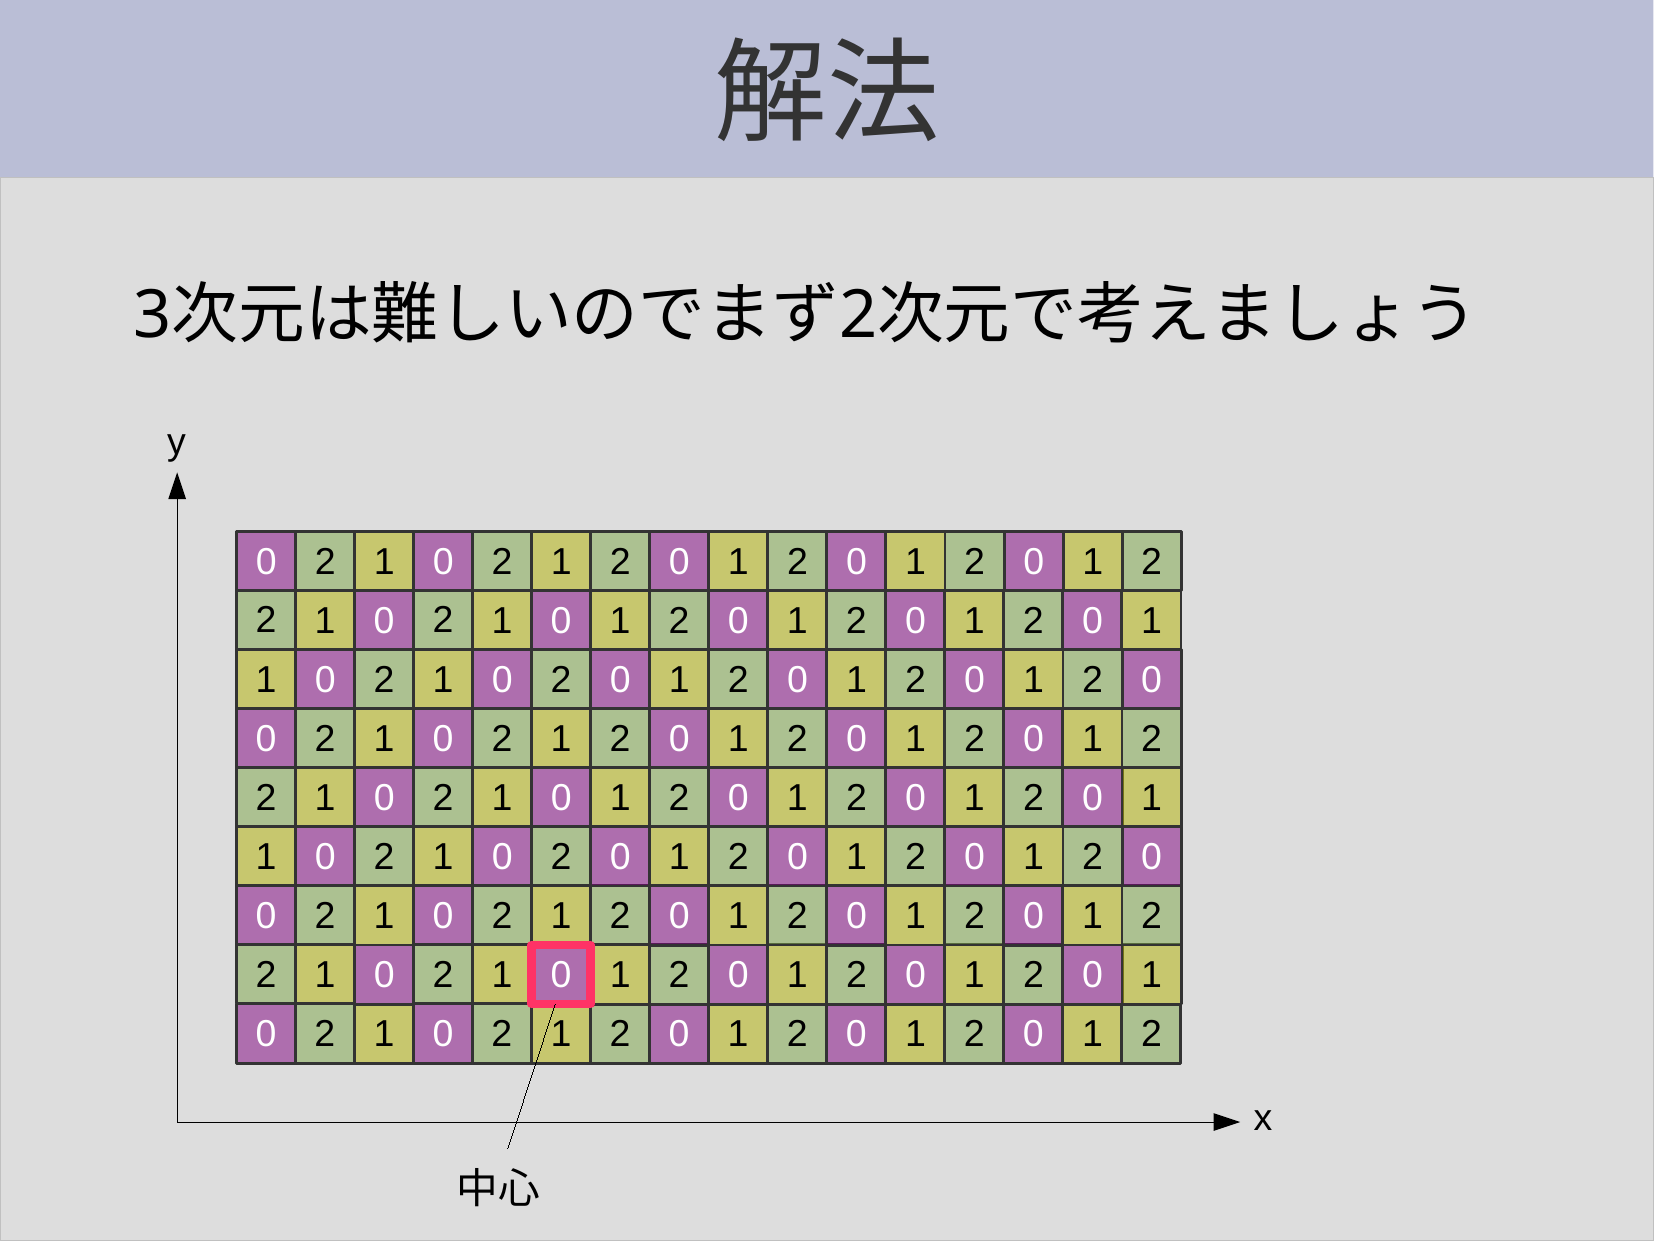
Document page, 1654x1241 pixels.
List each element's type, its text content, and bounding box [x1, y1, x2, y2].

text_box 1 [767, 768, 826, 827]
text_box 0 [414, 886, 473, 945]
text_box 0 [944, 827, 1004, 887]
text_box 1 [532, 709, 590, 767]
text_box 0 [236, 709, 296, 768]
text_box 0 [532, 591, 590, 650]
text_box 2 [1003, 946, 1062, 1004]
text_box 2 [945, 531, 1004, 591]
text_box 1 [473, 944, 532, 1003]
text_box 0 [296, 650, 355, 709]
text_box 1 [590, 767, 649, 827]
text_box 1 [473, 591, 532, 650]
text_box 0 [826, 531, 885, 591]
text_box 1 [1062, 709, 1121, 768]
text_box 2 [532, 827, 590, 886]
text_box 1 [649, 827, 708, 886]
text_box 2 [767, 531, 826, 591]
text_box 0 [1003, 1004, 1062, 1064]
text_box 0 [944, 650, 1003, 709]
text_box 1 [944, 946, 1003, 1004]
text_box 2 [826, 591, 885, 650]
text_box 0 [885, 591, 944, 650]
text_box 2 [1062, 650, 1122, 709]
text_box 0 [236, 531, 296, 591]
text_box 0 [708, 591, 767, 650]
text_box 0 [236, 1003, 296, 1064]
text_box 2 [355, 650, 414, 709]
text_box 2 [590, 709, 649, 767]
text_box 2 [767, 1004, 826, 1064]
text_box 2 [414, 768, 473, 827]
text_box 2 [944, 887, 1003, 946]
text_box 0 [532, 767, 590, 827]
text_box 1 [885, 709, 944, 768]
text_box 0 [1122, 649, 1182, 709]
text_box 1 [1062, 886, 1121, 946]
text_box 2 [649, 768, 708, 827]
text_box 1 [708, 531, 767, 591]
text_box 2 [1122, 531, 1182, 591]
text_box 0 [531, 945, 591, 1005]
text_box 0 [826, 709, 885, 768]
text_box 0 [708, 946, 767, 1004]
text_box 1 [826, 827, 885, 886]
text_box 1 [944, 768, 1003, 827]
text_box 中心 [441, 1148, 556, 1205]
text_box 0 [355, 767, 414, 827]
text_box 1 [414, 827, 473, 886]
text_box 1 [590, 591, 649, 650]
text_box 1 [236, 827, 296, 886]
text_box 1 [1003, 827, 1062, 886]
text_box 0 [649, 1004, 708, 1064]
text_box 0 [296, 827, 355, 886]
text_box 2 [473, 531, 532, 591]
text_box 1 [1121, 768, 1182, 827]
text_box 2 [296, 709, 355, 767]
text_box 1 [532, 1005, 590, 1064]
text_box 1 [885, 886, 944, 946]
text_box 0 [885, 946, 944, 1004]
text_box 1 [1003, 650, 1062, 709]
text_box 2 [767, 709, 826, 768]
text_box 2 [532, 650, 590, 709]
text_box 0 [355, 591, 414, 650]
text_box 0 [1003, 886, 1062, 946]
text_box 0 [649, 886, 708, 946]
text_box 0 [708, 768, 767, 827]
text_box 1 [296, 591, 355, 650]
text_box 1 [1062, 1004, 1121, 1064]
text_box 1 [355, 1004, 414, 1064]
text_box 2 [414, 945, 473, 1003]
text_box 2 [590, 1004, 649, 1064]
text_box 1 [532, 531, 590, 591]
text_box 2 [708, 650, 767, 709]
text_box 1 [708, 886, 767, 946]
text_box 2 [473, 1003, 532, 1064]
text_box 2 [236, 768, 296, 827]
text_box 1 [885, 1004, 944, 1064]
text_box 0 [473, 650, 532, 709]
text_box 1 [826, 650, 885, 709]
text_box 2 [1121, 886, 1182, 946]
text_box 2 [885, 650, 944, 709]
text_box 1 [532, 886, 590, 945]
text_box 1 [473, 767, 532, 827]
text_box 1 [1121, 591, 1181, 650]
list 3次元は難しいのでまず2次元で考えましょう [121, 248, 1534, 339]
text_box 2 [826, 768, 885, 827]
text_box 0 [649, 709, 708, 768]
text_box 2 [944, 1004, 1003, 1064]
text_box 0 [236, 886, 296, 945]
text_box 1 [708, 1004, 767, 1064]
text_box 0 [767, 827, 827, 887]
text_box 1 [1063, 531, 1122, 591]
text_box 0 [414, 1003, 473, 1064]
text_box 2 [296, 531, 355, 591]
text_box 2 [590, 887, 649, 944]
text_box 1 [236, 650, 296, 709]
text_box 2 [296, 1003, 355, 1064]
text_box 2 [296, 886, 355, 944]
text_box 1 [355, 886, 414, 945]
text_box 1 [767, 591, 826, 650]
title 解法 [121, 20, 1534, 148]
text_box 1 [885, 531, 945, 591]
text_box 1 [355, 709, 414, 767]
text_box 2 [767, 887, 826, 946]
text_box 2 [590, 531, 649, 591]
text_box 1 [767, 946, 826, 1004]
text_box 1 [414, 650, 473, 709]
text_box 2 [1121, 709, 1182, 768]
text_box 0 [649, 531, 708, 591]
text_box 0 [826, 886, 885, 946]
text_box x [1238, 1088, 1288, 1146]
text_box 2 [708, 827, 767, 886]
text_box 0 [1003, 709, 1062, 768]
text_box 1 [590, 944, 649, 1004]
text_box 0 [1122, 827, 1182, 887]
text_box 1 [296, 944, 355, 1003]
text_box 2 [1003, 591, 1062, 650]
text_box 2 [1003, 768, 1062, 827]
text_box 0 [590, 827, 650, 887]
text_box 1 [708, 709, 767, 768]
text_box 2 [1121, 1004, 1181, 1064]
text_box 2 [649, 946, 708, 1004]
text_box 0 [767, 650, 826, 709]
text_box 2 [414, 591, 473, 650]
text_box 0 [355, 945, 414, 1004]
text_box 0 [414, 709, 473, 768]
text_box 2 [885, 827, 944, 886]
text_box 2 [473, 886, 532, 944]
text_box 0 [414, 531, 473, 591]
text_box 2 [1062, 827, 1122, 886]
text_box 2 [944, 709, 1003, 768]
text_box 0 [1062, 591, 1121, 650]
text_box 0 [1004, 531, 1063, 591]
text_box 0 [826, 1004, 885, 1064]
text_box 1 [649, 650, 708, 709]
text_box 2 [236, 591, 296, 650]
text_box 1 [355, 531, 414, 591]
text_box 0 [1062, 946, 1121, 1004]
text_box 2 [355, 827, 414, 886]
text_box 2 [649, 591, 708, 650]
text_box 0 [1062, 768, 1121, 827]
text_box 0 [473, 827, 532, 886]
text_box 2 [236, 945, 296, 1003]
text_box y [152, 413, 201, 473]
text_box 1 [1121, 946, 1182, 1004]
text_box 1 [296, 767, 355, 827]
text_box 2 [473, 709, 532, 767]
text_box 2 [826, 946, 885, 1004]
text_box 0 [590, 650, 649, 709]
text_box 1 [944, 591, 1003, 650]
text_box 0 [885, 768, 944, 827]
